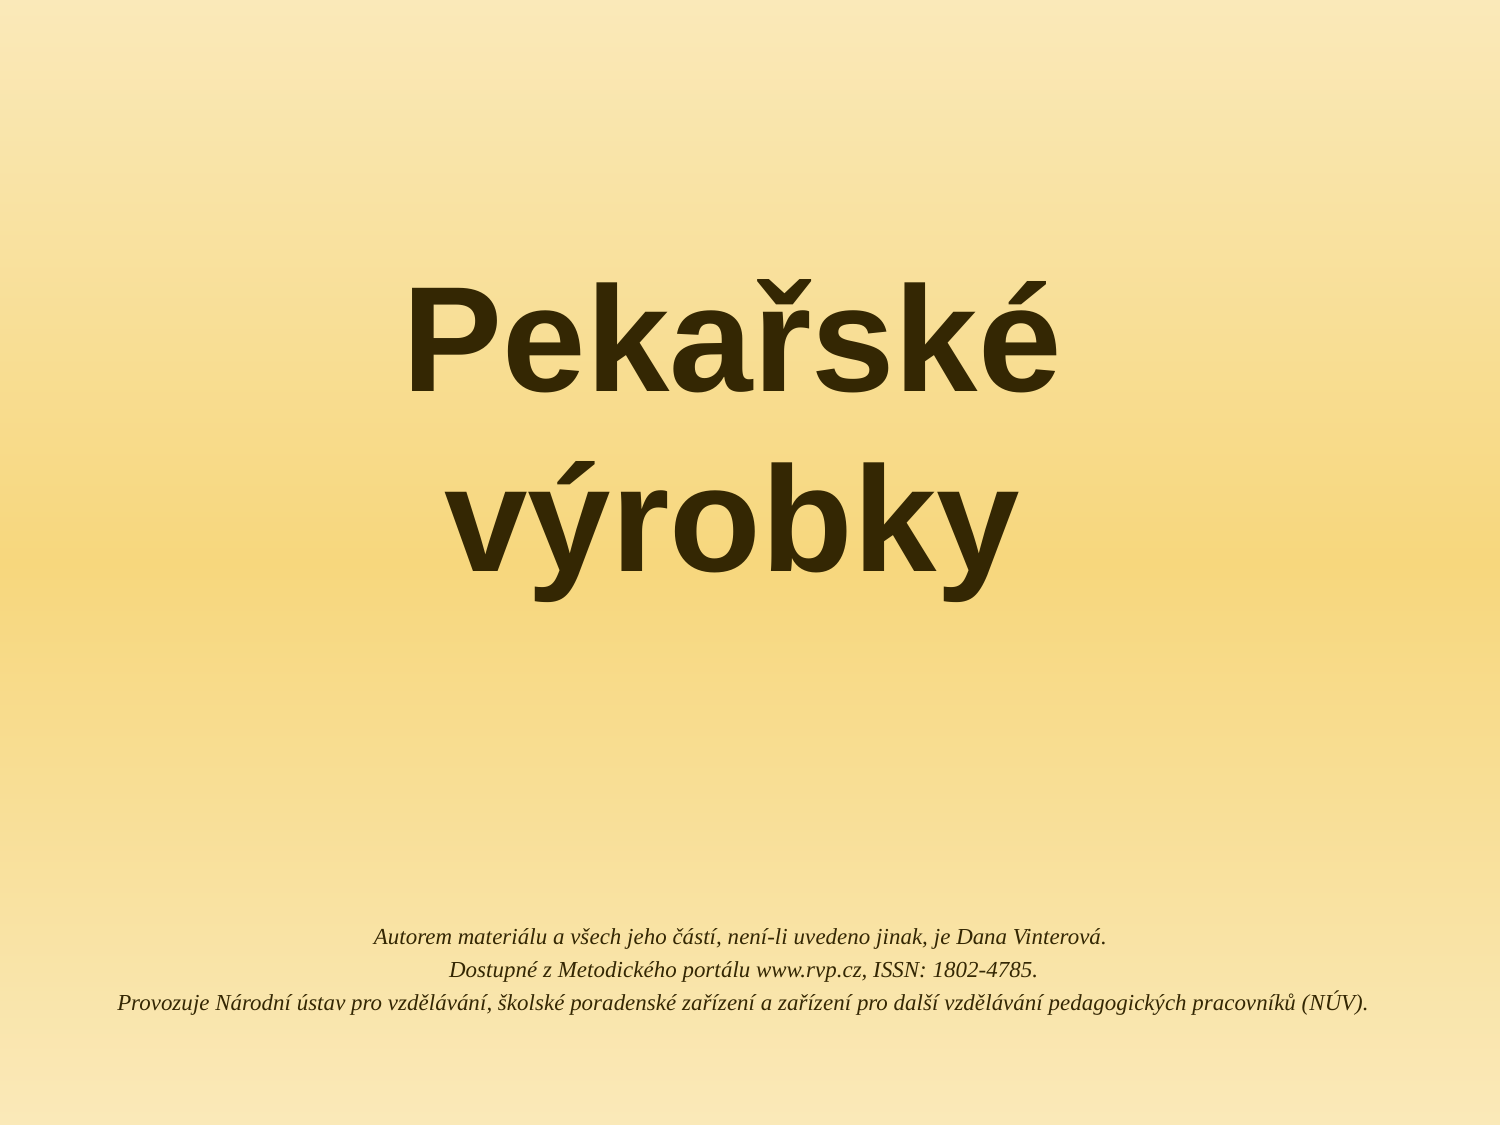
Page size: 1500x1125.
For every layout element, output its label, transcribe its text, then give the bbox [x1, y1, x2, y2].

text_box Autorem materiálu a všech jeho částí, není-li uvedeno jinak, je Dana Vinterová. Dostupné z Metodického portálu www.rvp.cz, ISSN: 1802-4785. Provozuje Národní ústav pro vzdělávání, školské poradenské zařízení a zařízení pro další vzdělávání pedagogických pracovníků (NÚV). [58, 913, 1430, 1074]
title Pekařské výrobky [304, 234, 1161, 610]
